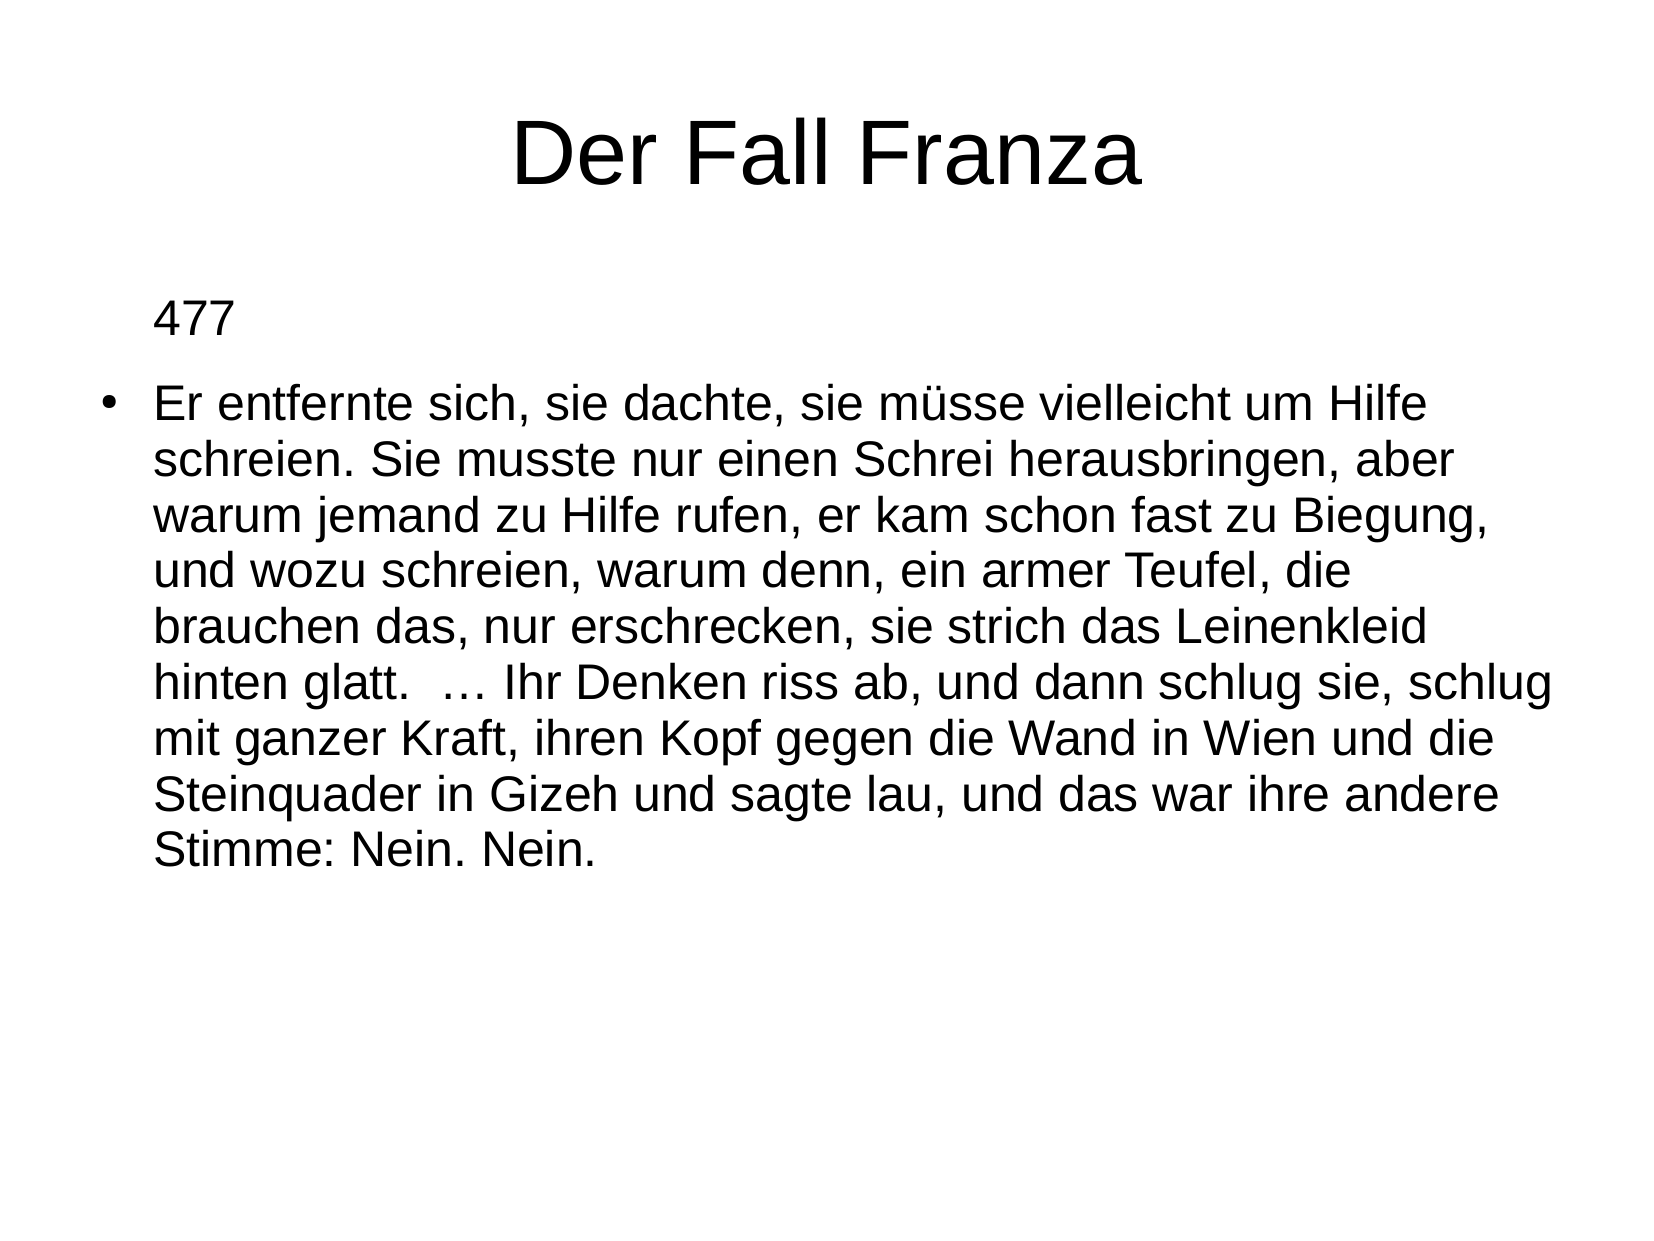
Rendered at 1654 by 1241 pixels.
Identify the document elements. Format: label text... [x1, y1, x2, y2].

title Der Fall Franza [82, 49, 1571, 257]
list 477 Er entfernte sich, sie dachte, sie müsse vielleicht um Hilfe schreien. Sie musste nur einen Schrei herausbringen, aber warum jemand zu Hilfe rufen, er kam schon fast zu Biegung, und wozu schreien, warum denn, ein armer Teufel, die brauchen das, nur erschrecken, sie strich das Leinenkleid hinten glatt. … Ihr Denken riss ab, und dann schlug sie, schlug mit ganzer Kraft, ihren Kopf gegen die Wand in Wien und die Steinquader in Gizeh und sagte lau, und das war ihre andere Stimme: Nein. Nein. [82, 290, 1571, 1010]
